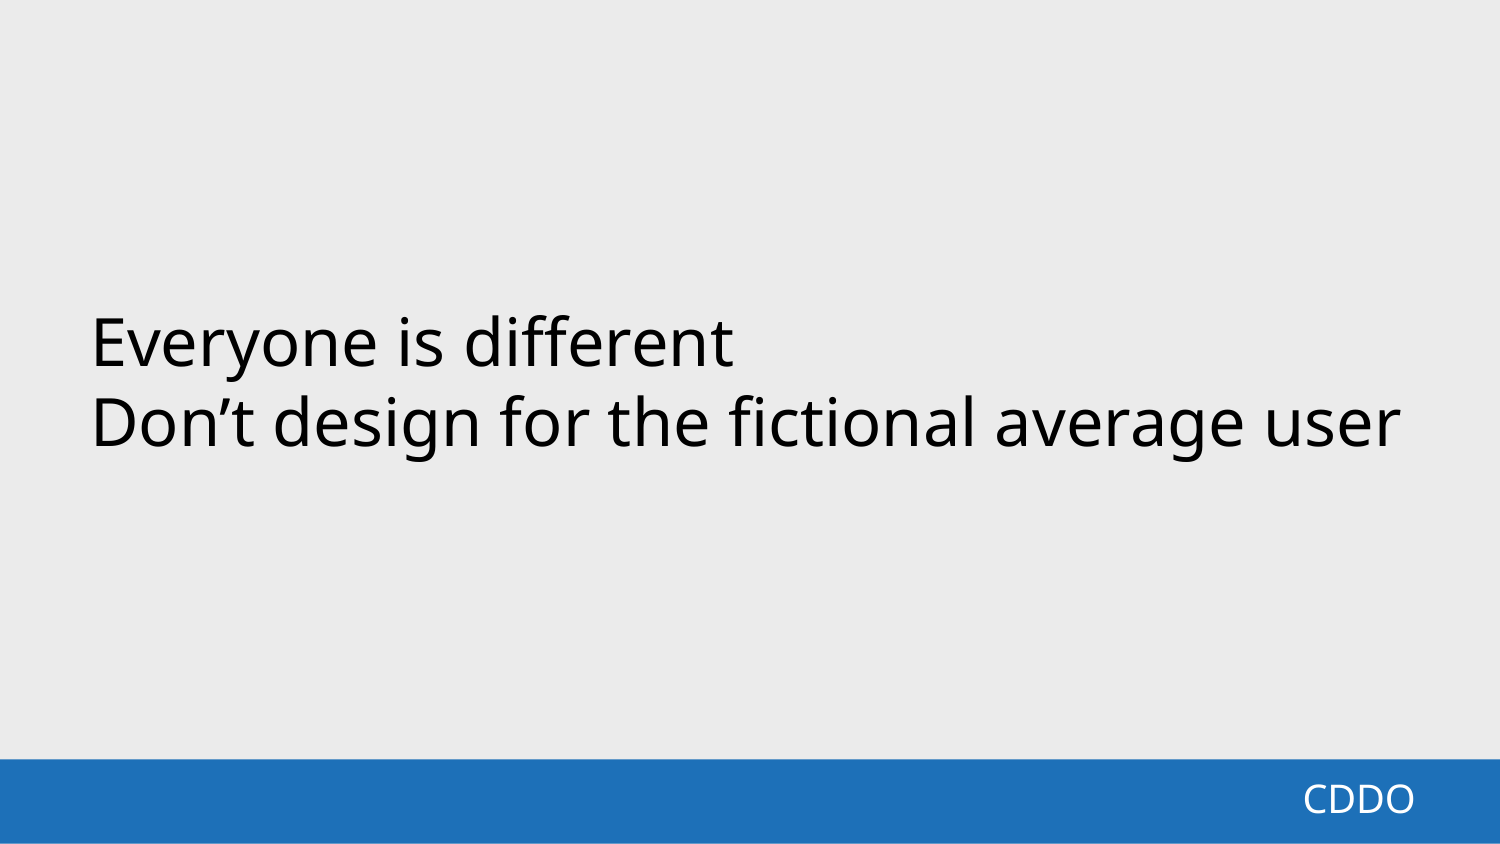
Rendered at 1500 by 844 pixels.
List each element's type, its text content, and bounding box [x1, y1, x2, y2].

text_box Everyone is different Don’t design for the fictional average user [87, 0, 1416, 760]
